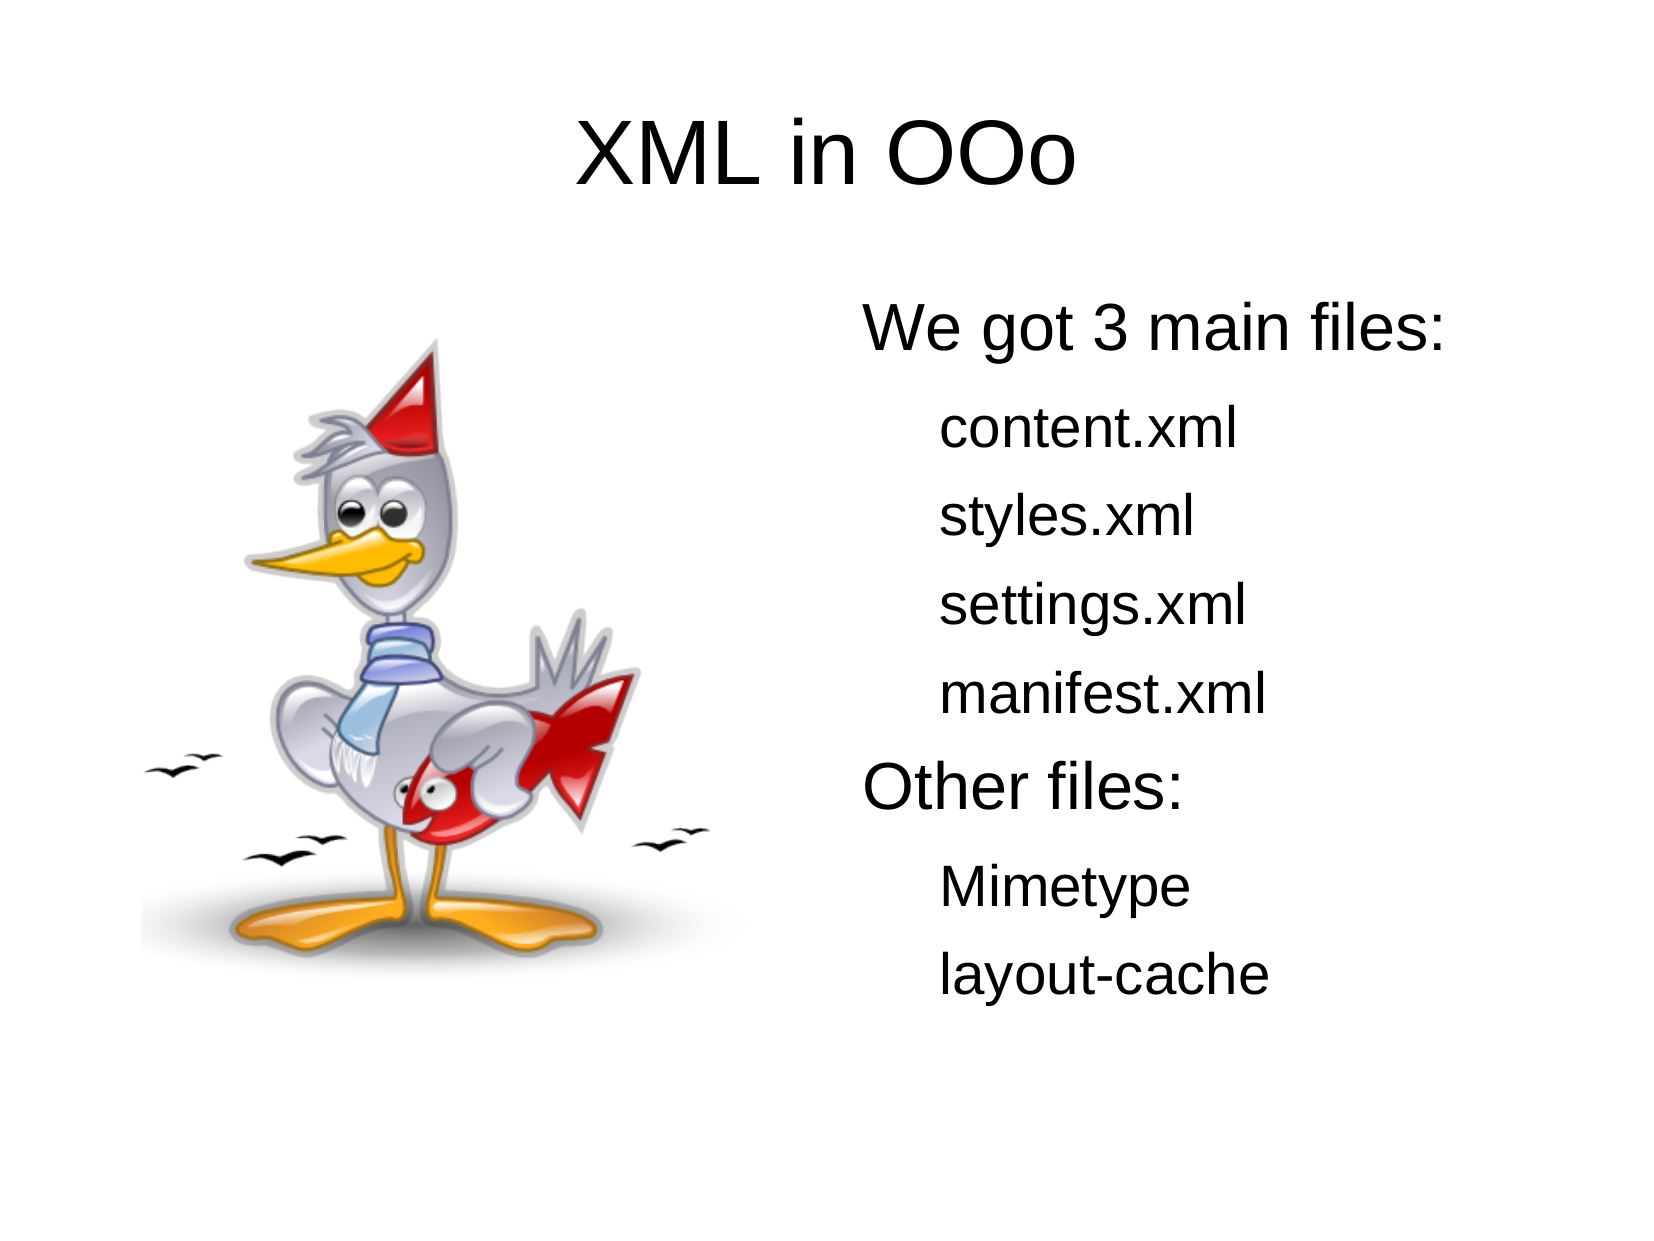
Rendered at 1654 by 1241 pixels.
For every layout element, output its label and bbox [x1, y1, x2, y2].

picture [141, 290, 750, 1109]
